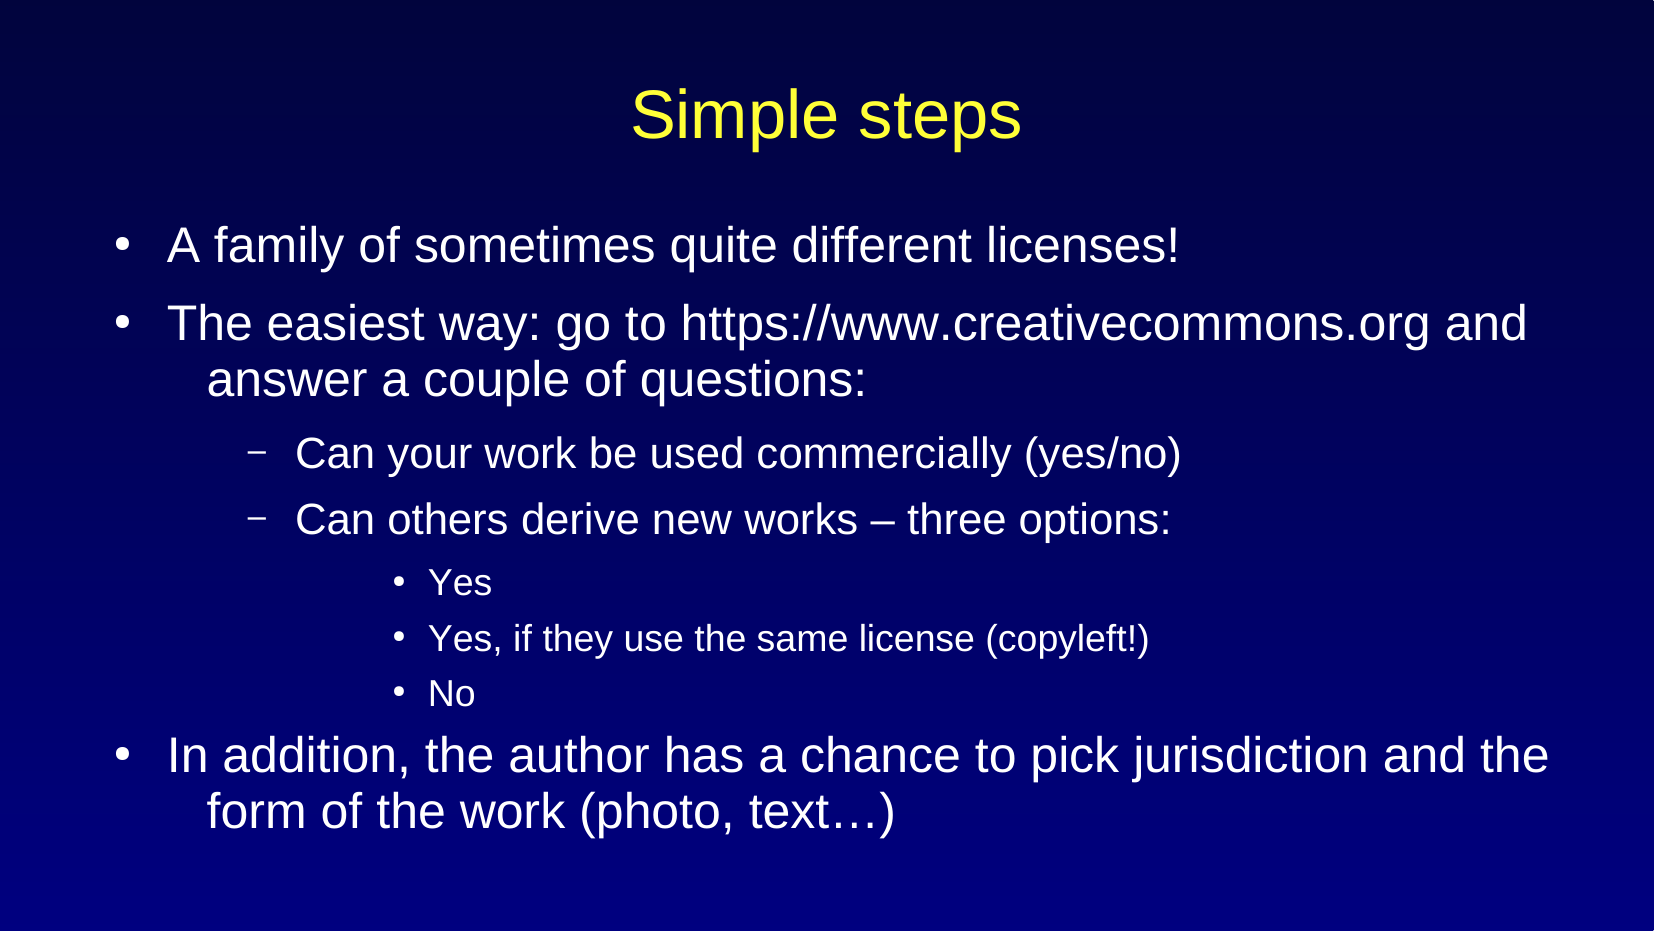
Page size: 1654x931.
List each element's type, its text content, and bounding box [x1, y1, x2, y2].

title Simple steps [82, 37, 1571, 193]
list A family of sometimes quite different licenses! The easiest way: go to https://www.creativecommons.org and answer a couple of questions: Can your work be used commercially (yes/no) Can others derive new works – three options: Yes Yes, if they use the same license (copyleft!) No In addition, the author has a chance to pick jurisdiction and the form of the work (photo, text…) [82, 217, 1571, 839]
